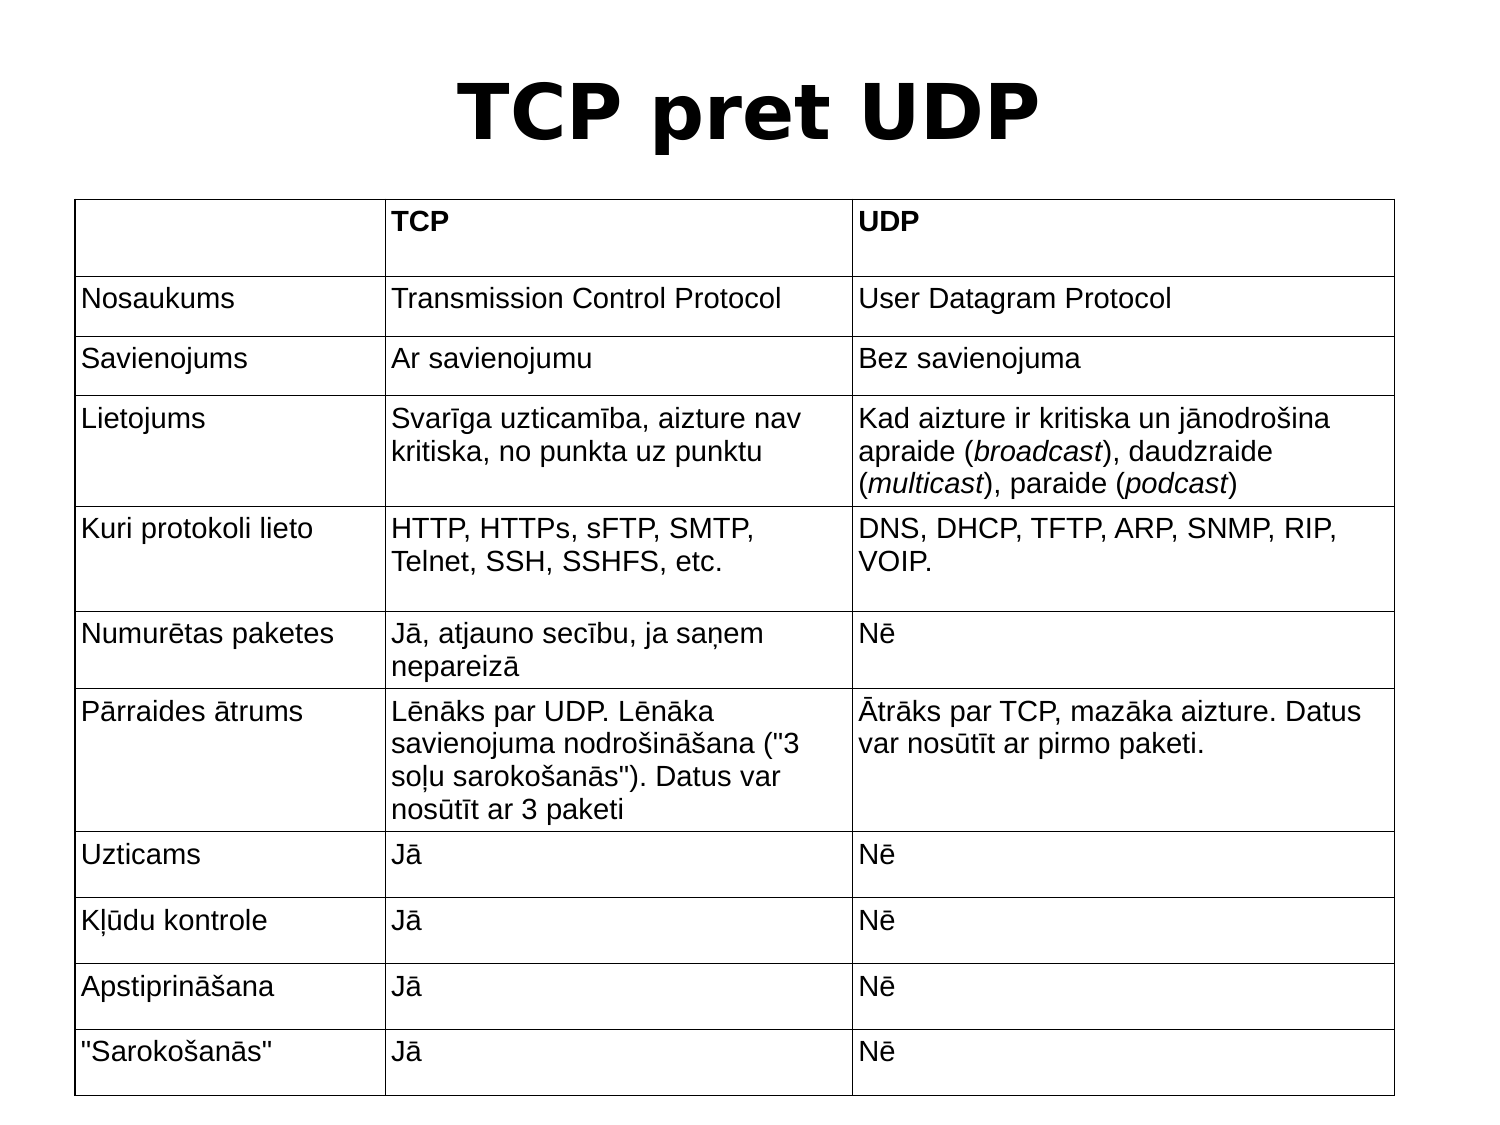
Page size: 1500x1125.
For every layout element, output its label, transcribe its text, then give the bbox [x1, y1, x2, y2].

table_cell Jā [386, 832, 852, 897]
table_cell Jā [386, 964, 852, 1029]
table_cell Transmission Control Protocol [386, 277, 852, 336]
table_cell Lēnāks par UDP. Lēnāka savienojuma nodrošināšana ("3 soļu sarokošanās"). Datus var nosūtīt ar 3 paketi [386, 689, 852, 831]
table_cell "Sarokošanās" [76, 1030, 385, 1095]
table_cell Uzticams [76, 832, 385, 897]
table_cell Kad aizture ir kritiska un jānodrošina apraide (broadcast), daudzraide (multicast), paraide (podcast) [853, 396, 1394, 506]
table_cell Apstiprināšana [76, 964, 385, 1029]
table_cell Nosaukums [76, 277, 385, 336]
table_header TCP [386, 200, 852, 276]
table_cell Pārraides ātrums [76, 689, 385, 831]
table_cell Numurētas paketes [76, 612, 385, 688]
table_cell Ar savienojumu [386, 337, 852, 395]
table_cell Kļūdu kontrole [76, 898, 385, 963]
table_cell HTTP, HTTPs, sFTP, SMTP, Telnet, SSH, SSHFS, etc. [386, 507, 852, 611]
table_cell Kuri protokoli lieto [76, 507, 385, 611]
table_cell Svarīga uzticamība, aizture nav kritiska, no punkta uz punktu [386, 396, 852, 506]
table_cell Jā [386, 1030, 852, 1095]
table_cell Nē [853, 832, 1394, 897]
table_cell Nē [853, 898, 1394, 963]
table_cell Lietojums [76, 396, 385, 506]
table_cell Savienojums [76, 337, 385, 395]
table_cell Nē [853, 1030, 1394, 1095]
table_cell Jā, atjauno secību, ja saņem nepareizā [386, 612, 852, 688]
table_cell Nē [853, 964, 1394, 1029]
table_cell Bez savienojuma [853, 337, 1394, 395]
title TCP pret UDP [75, 67, 1425, 158]
table_cell User Datagram Protocol [853, 277, 1394, 336]
table_header [76, 200, 385, 276]
table_cell Nē [853, 612, 1394, 688]
table_cell Ātrāks par TCP, mazāka aizture. Datus var nosūtīt ar pirmo paketi. [853, 689, 1394, 831]
table_cell Jā [386, 898, 852, 963]
table_cell DNS, DHCP, TFTP, ARP, SNMP, RIP, VOIP. [853, 507, 1394, 611]
table_header UDP [853, 200, 1394, 276]
